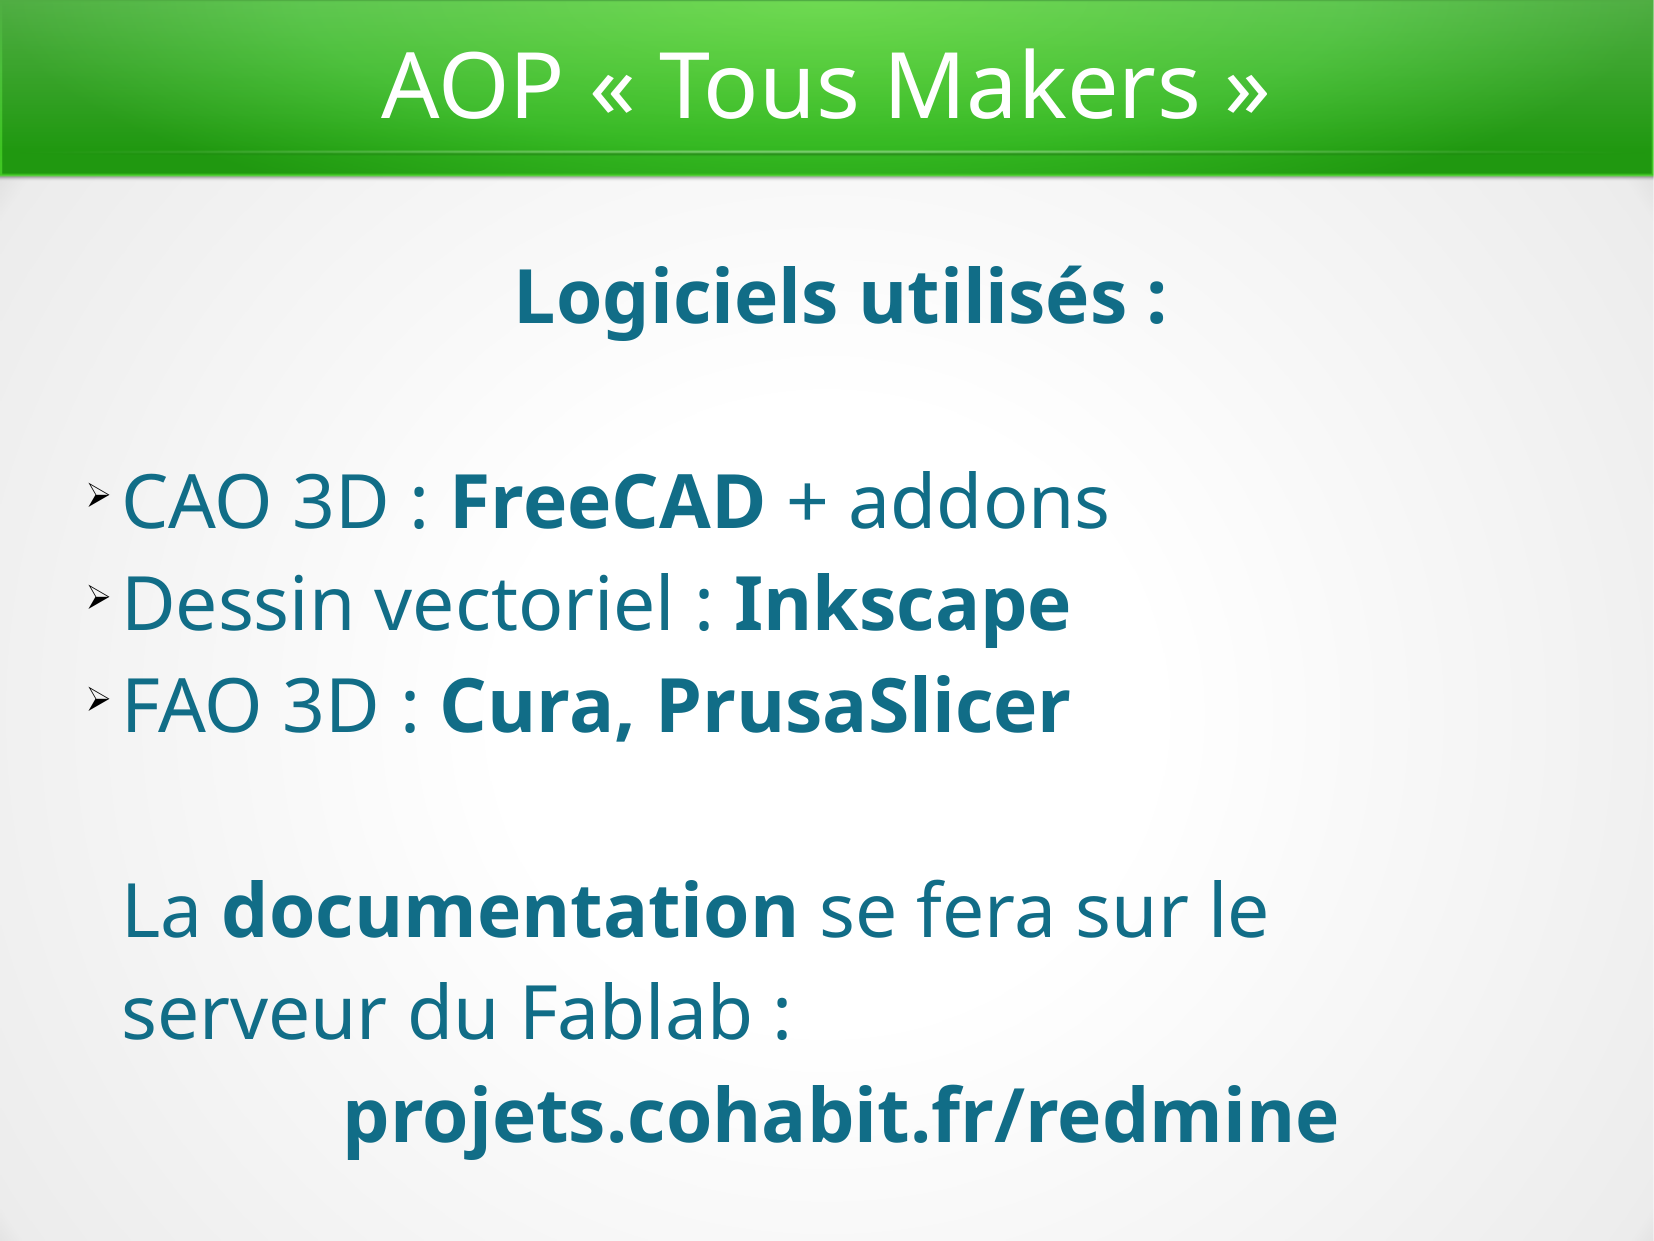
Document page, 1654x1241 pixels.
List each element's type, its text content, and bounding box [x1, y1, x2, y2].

text_box Logiciels utilisés : CAO 3D : FreeCAD + addons Dessin vectoriel : Inkscape FAO 3D : Cura, PrusaSlicer La documentation se fera sur le serveur du Fablab : projets.cohabit.fr/redmine [70, 236, 1577, 1143]
title AOP « Tous Makers » [82, 11, 1571, 154]
picture [0, 0, 1654, 1241]
